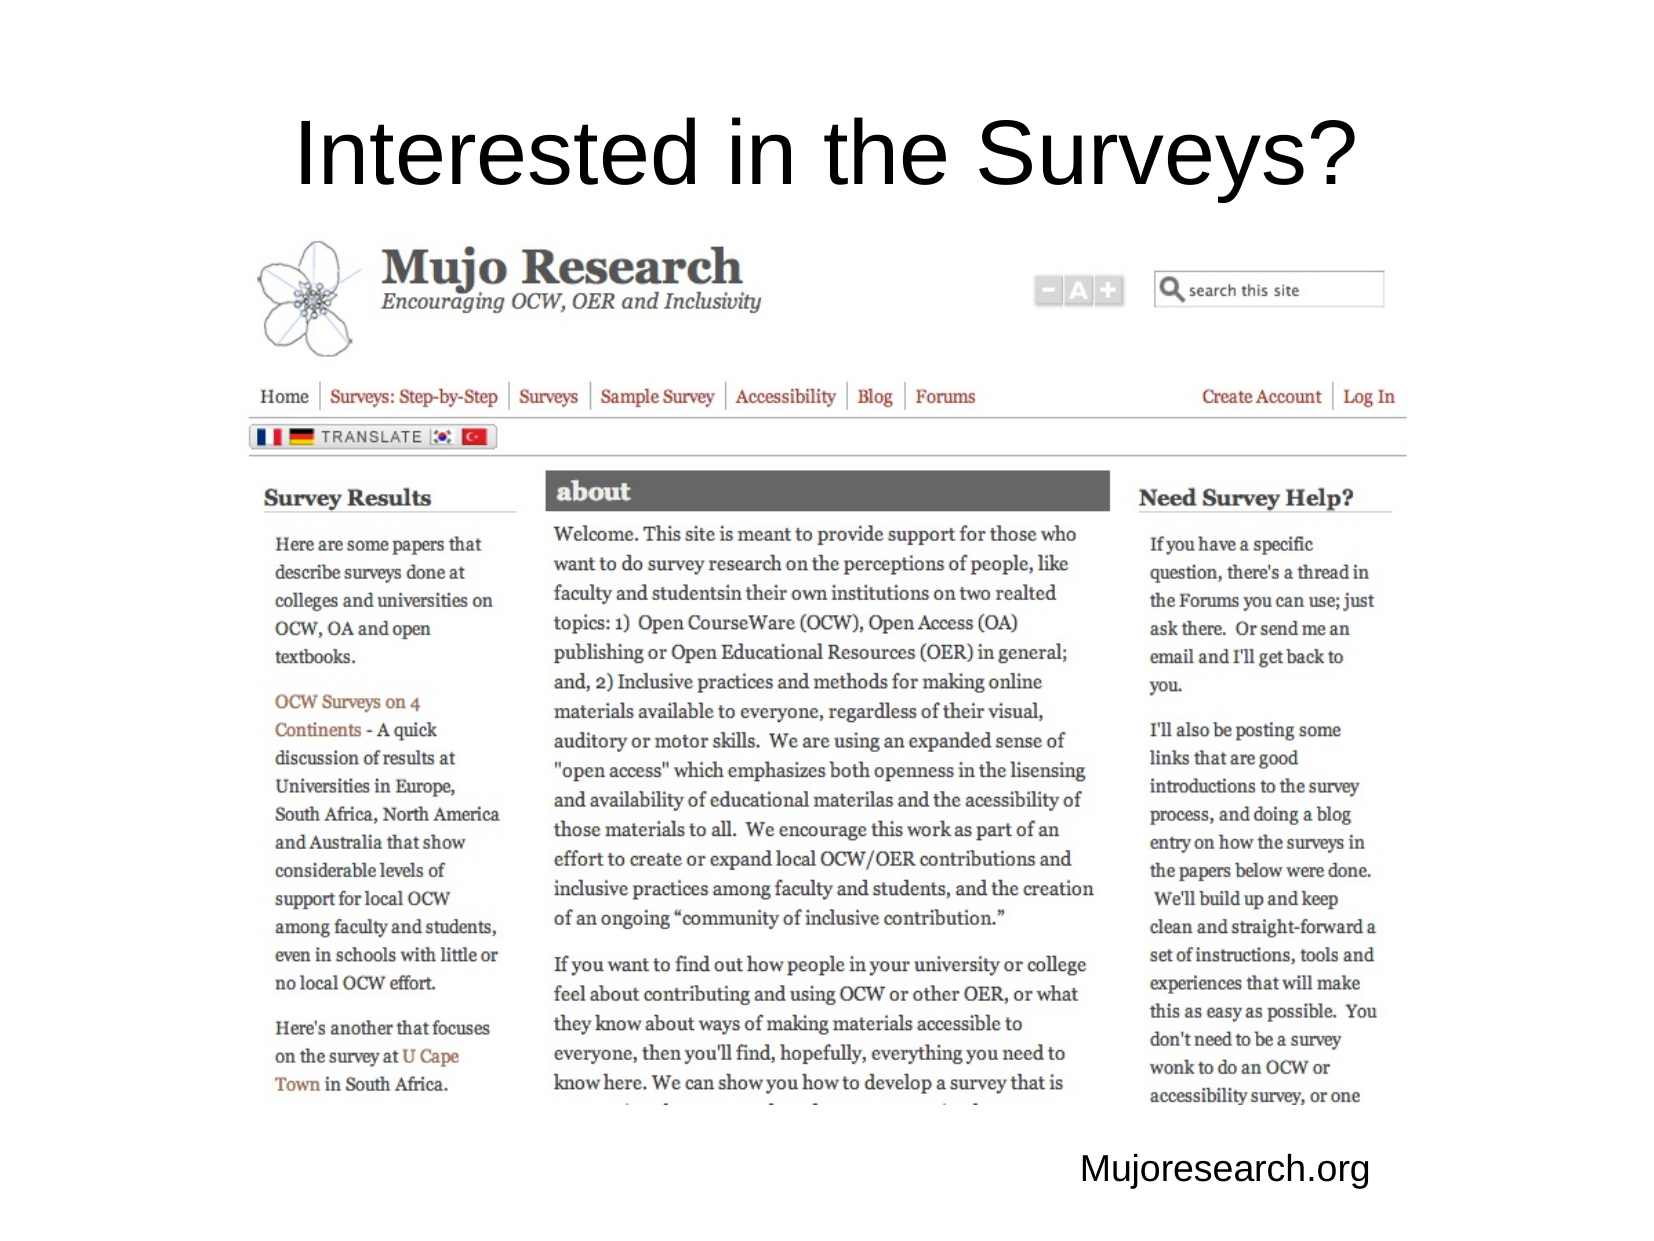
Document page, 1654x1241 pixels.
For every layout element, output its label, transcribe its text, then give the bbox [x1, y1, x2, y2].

text_box Mujoresearch.org [1065, 1140, 1386, 1212]
title Interested in the Surveys? [82, 49, 1571, 257]
picture [216, 209, 1411, 1105]
